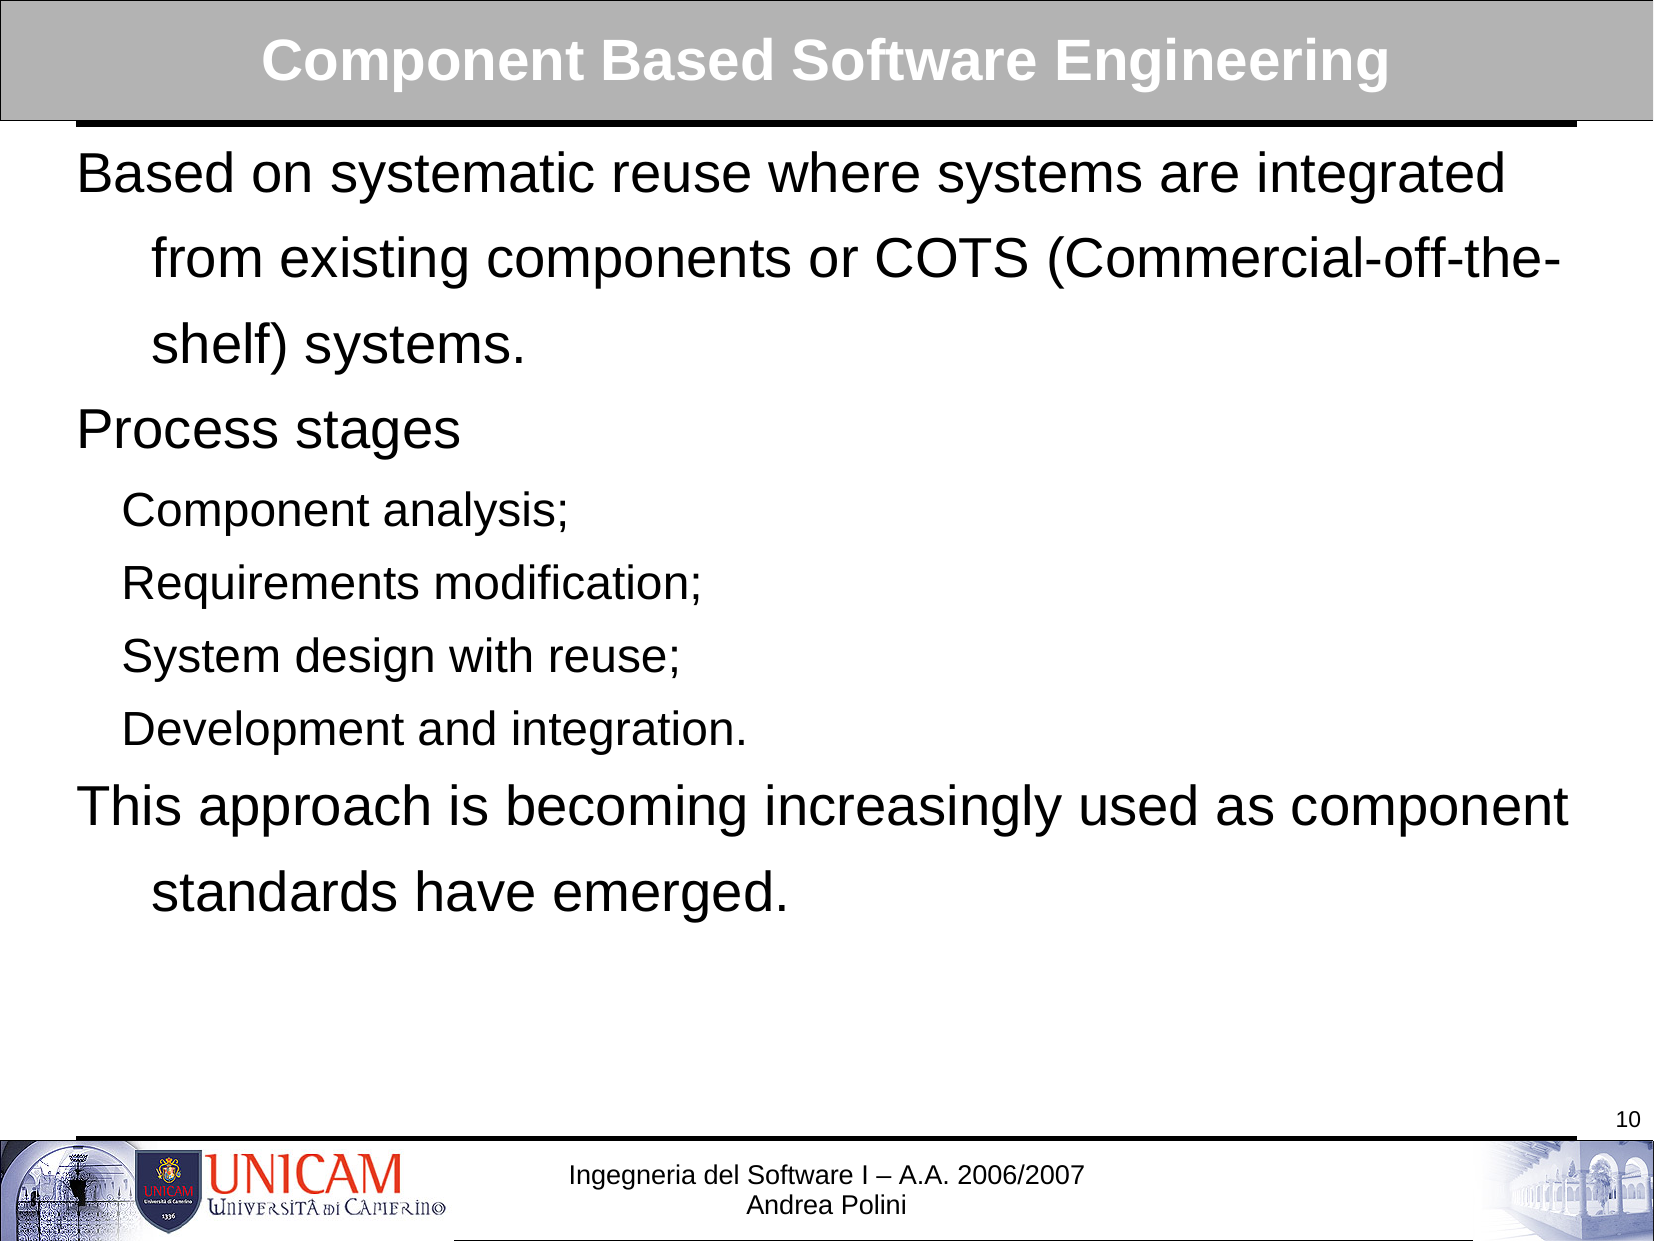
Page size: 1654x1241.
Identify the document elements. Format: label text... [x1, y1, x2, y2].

title Component Based Software Engineering [0, 0, 1653, 121]
picture [1473, 1141, 1654, 1241]
list Based on systematic reuse where systems are integrated from existing components or COTS (Commercial-off-the-shelf) systems. Process stages Component analysis; Requirements modification; System design with reuse; Development and integration. This approach is becoming increasingly used as component standards have emerged. [76, 141, 1577, 1141]
picture [0, 1141, 454, 1241]
